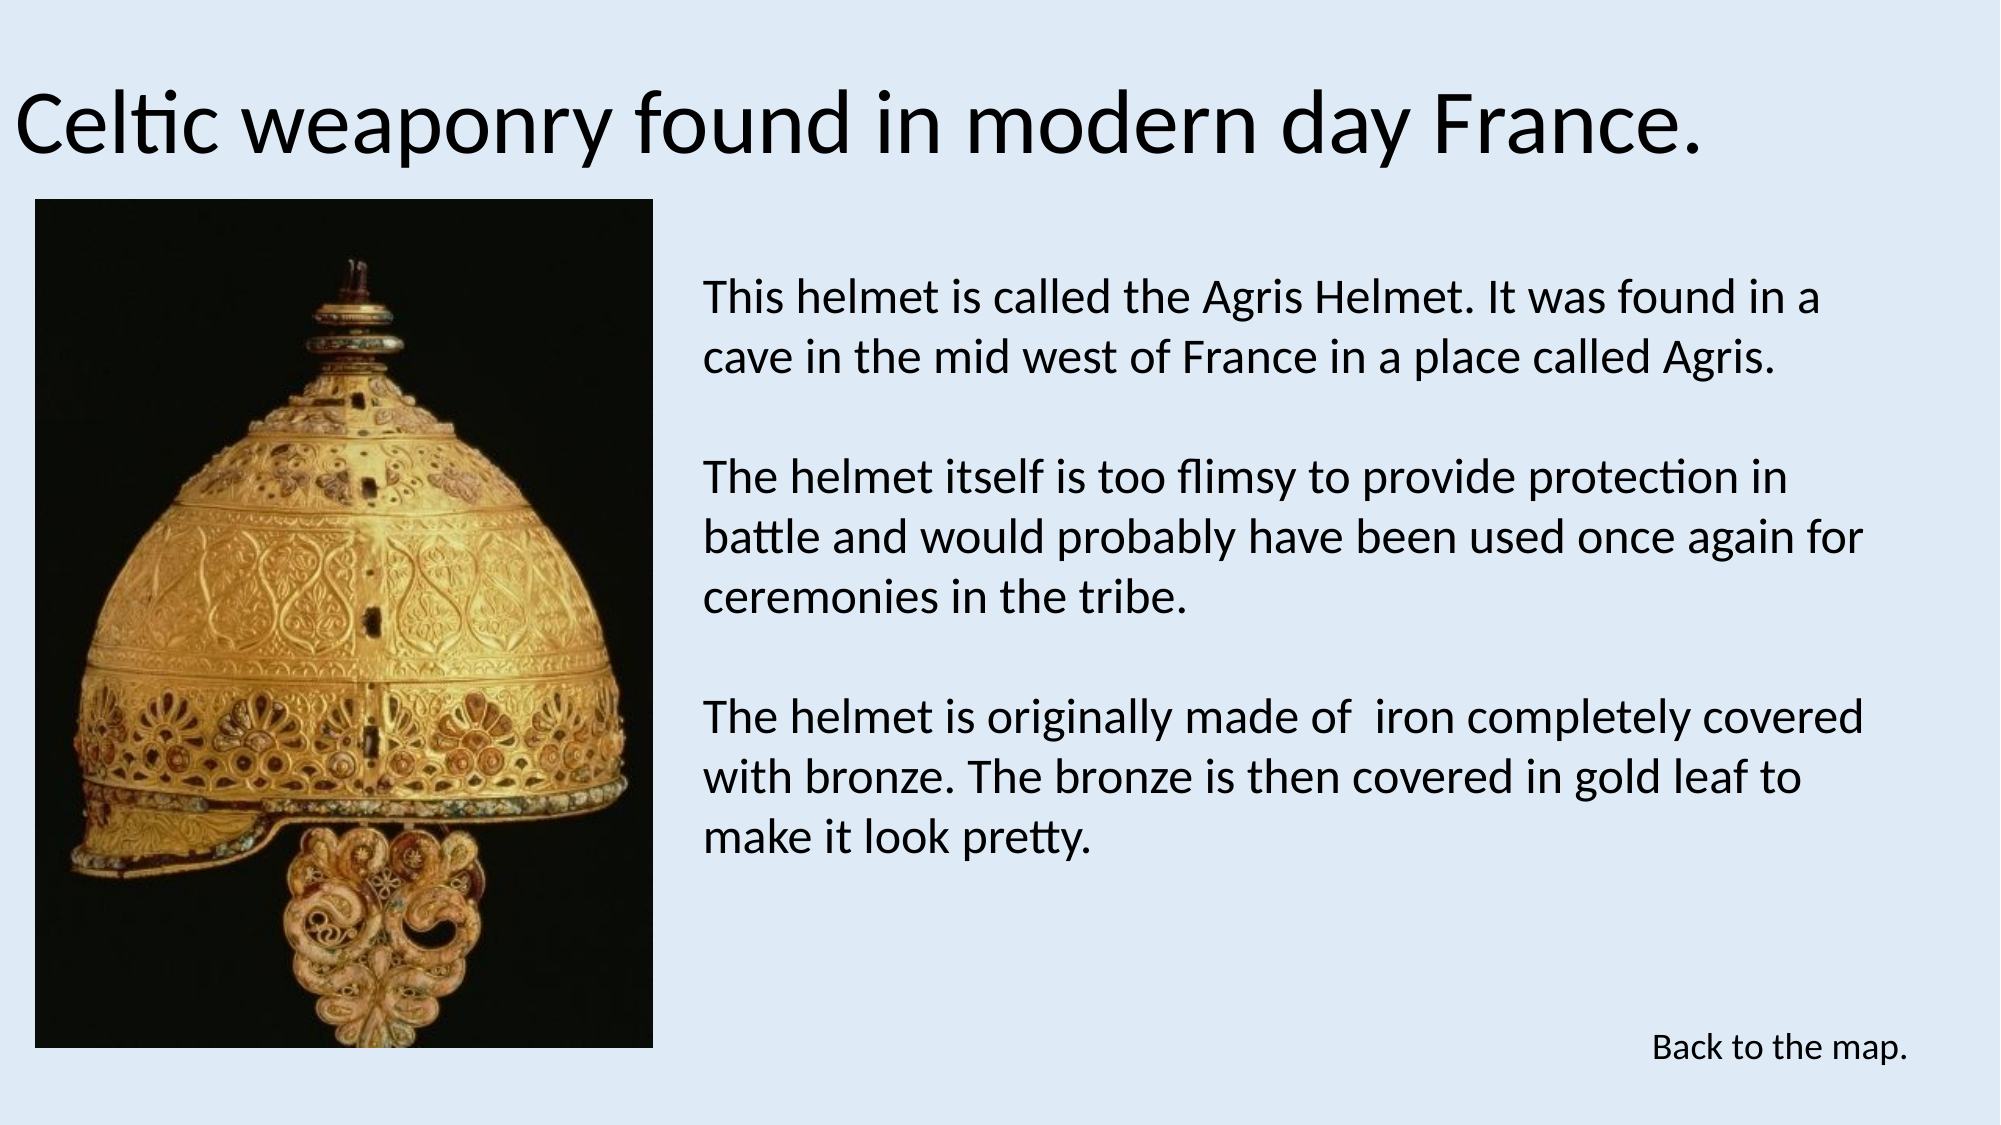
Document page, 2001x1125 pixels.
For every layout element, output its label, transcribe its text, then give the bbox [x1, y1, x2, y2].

picture [35, 199, 653, 1048]
text_box Back to the map. [1637, 1014, 1931, 1076]
text_box This helmet is called the Agris Helmet. It was found in a cave in the mid west of France in a place called Agris. The helmet itself is too flimsy to provide protection in battle and would probably have been used once again for ceremonies in the tribe. The helmet is originally made of iron completely covered with bronze. The bronze is then covered in gold leaf to make it look pretty. [687, 255, 1931, 877]
title Celtic weaponry found in modern day France. [0, 14, 2000, 233]
